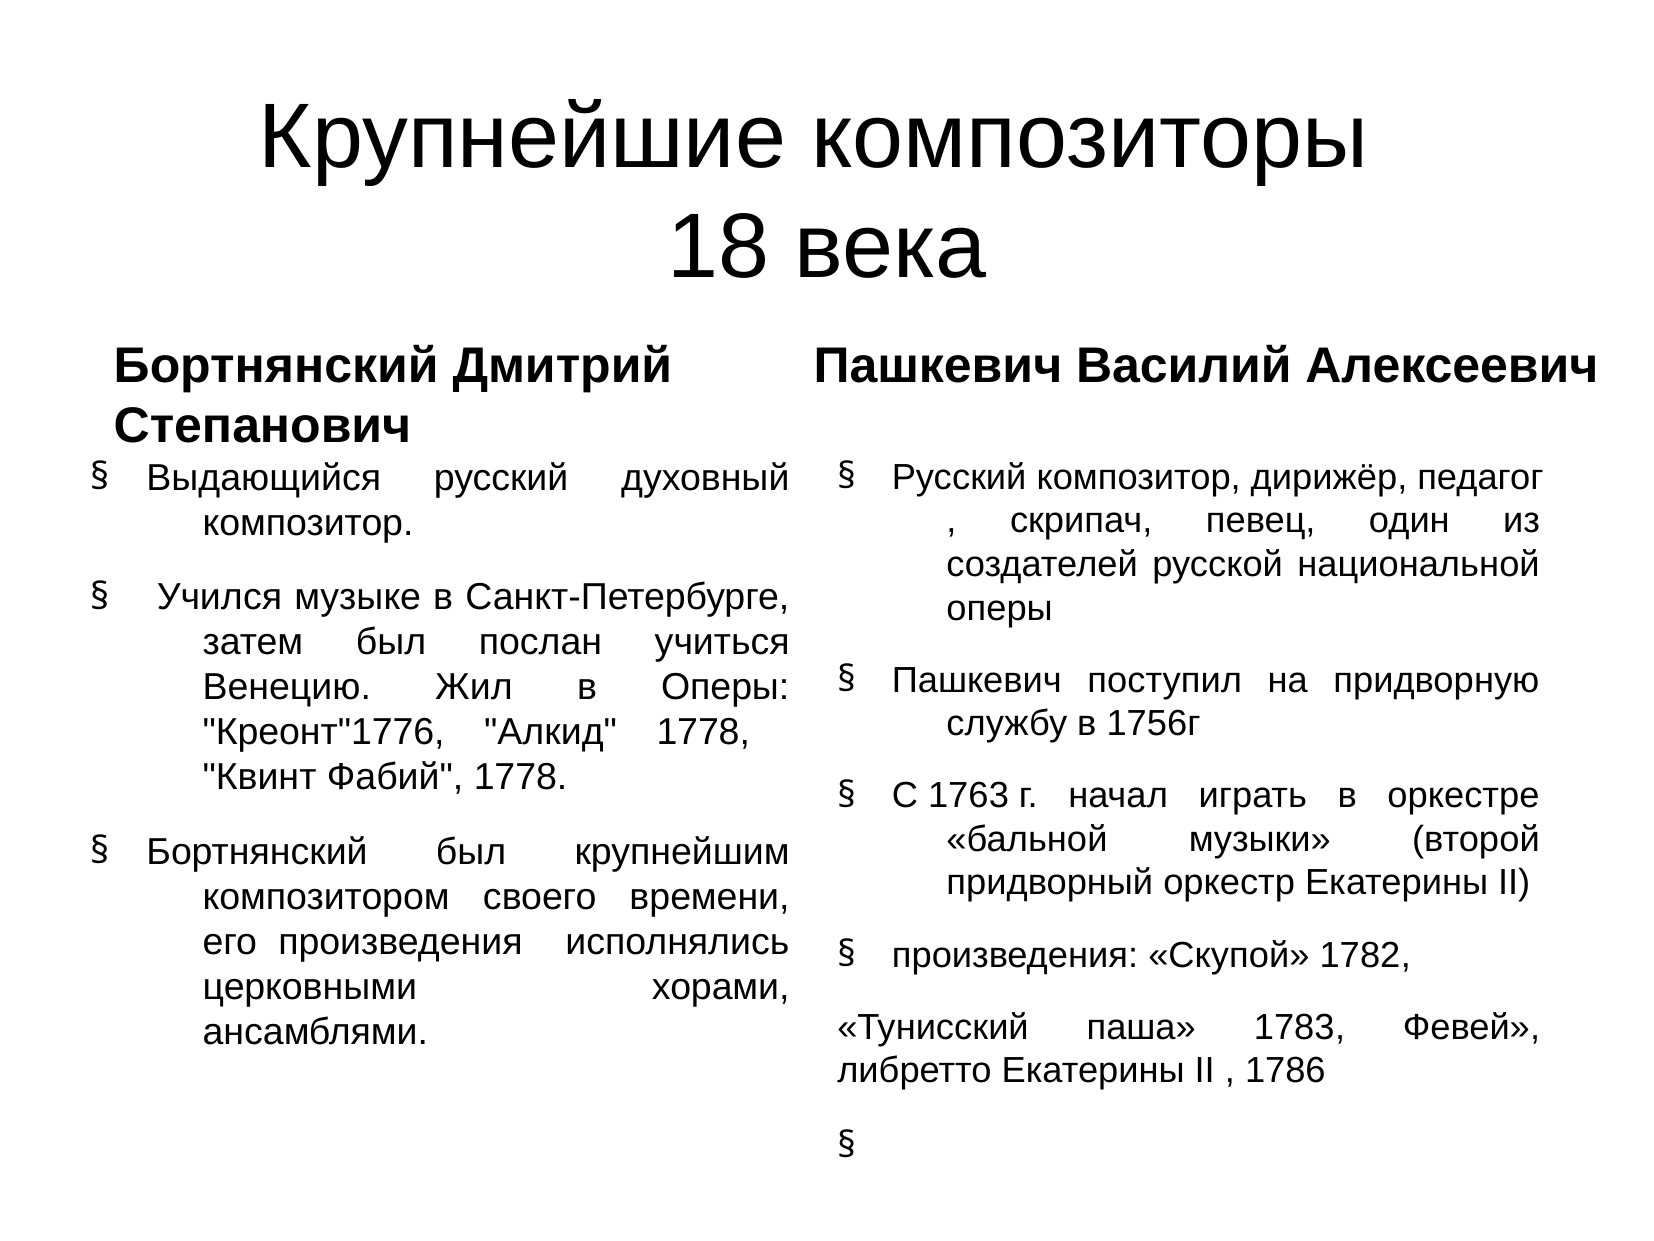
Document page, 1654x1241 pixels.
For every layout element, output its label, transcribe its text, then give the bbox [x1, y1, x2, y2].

title Крупнейшие композиторы 18 века [113, 66, 1541, 303]
list Выдающийся русский духовный композитор. Учился музыке в Санкт-Петербурге, затем был послан учиться Венецию. Жил в Оперы: "Креонт"1776, "Алкид" 1778, "Квинт Фабий", 1778. Бортнянский был крупнейшим композитором своего времени, его произведения исполнялись церковными хорами, ансамблями. [90, 452, 790, 1120]
list Пашкевич Василий Алексеевич [813, 303, 1619, 453]
list Бортнянский Дмитрий Степанович [113, 303, 813, 453]
list Русский композитор, дирижёр, педагог, скрипач, певец, один из создателей русской национальной оперы Пашкевич поступил на придворную службу в 1756г С 1763 г. начал играть в оркестре «бальной музыки» (второй придворный оркестр Екатерины II) произведения: «Скупой» 1782, «Тунисский паша» 1783, Февей», либретто Екатерины II , 1786 [837, 452, 1541, 1120]
